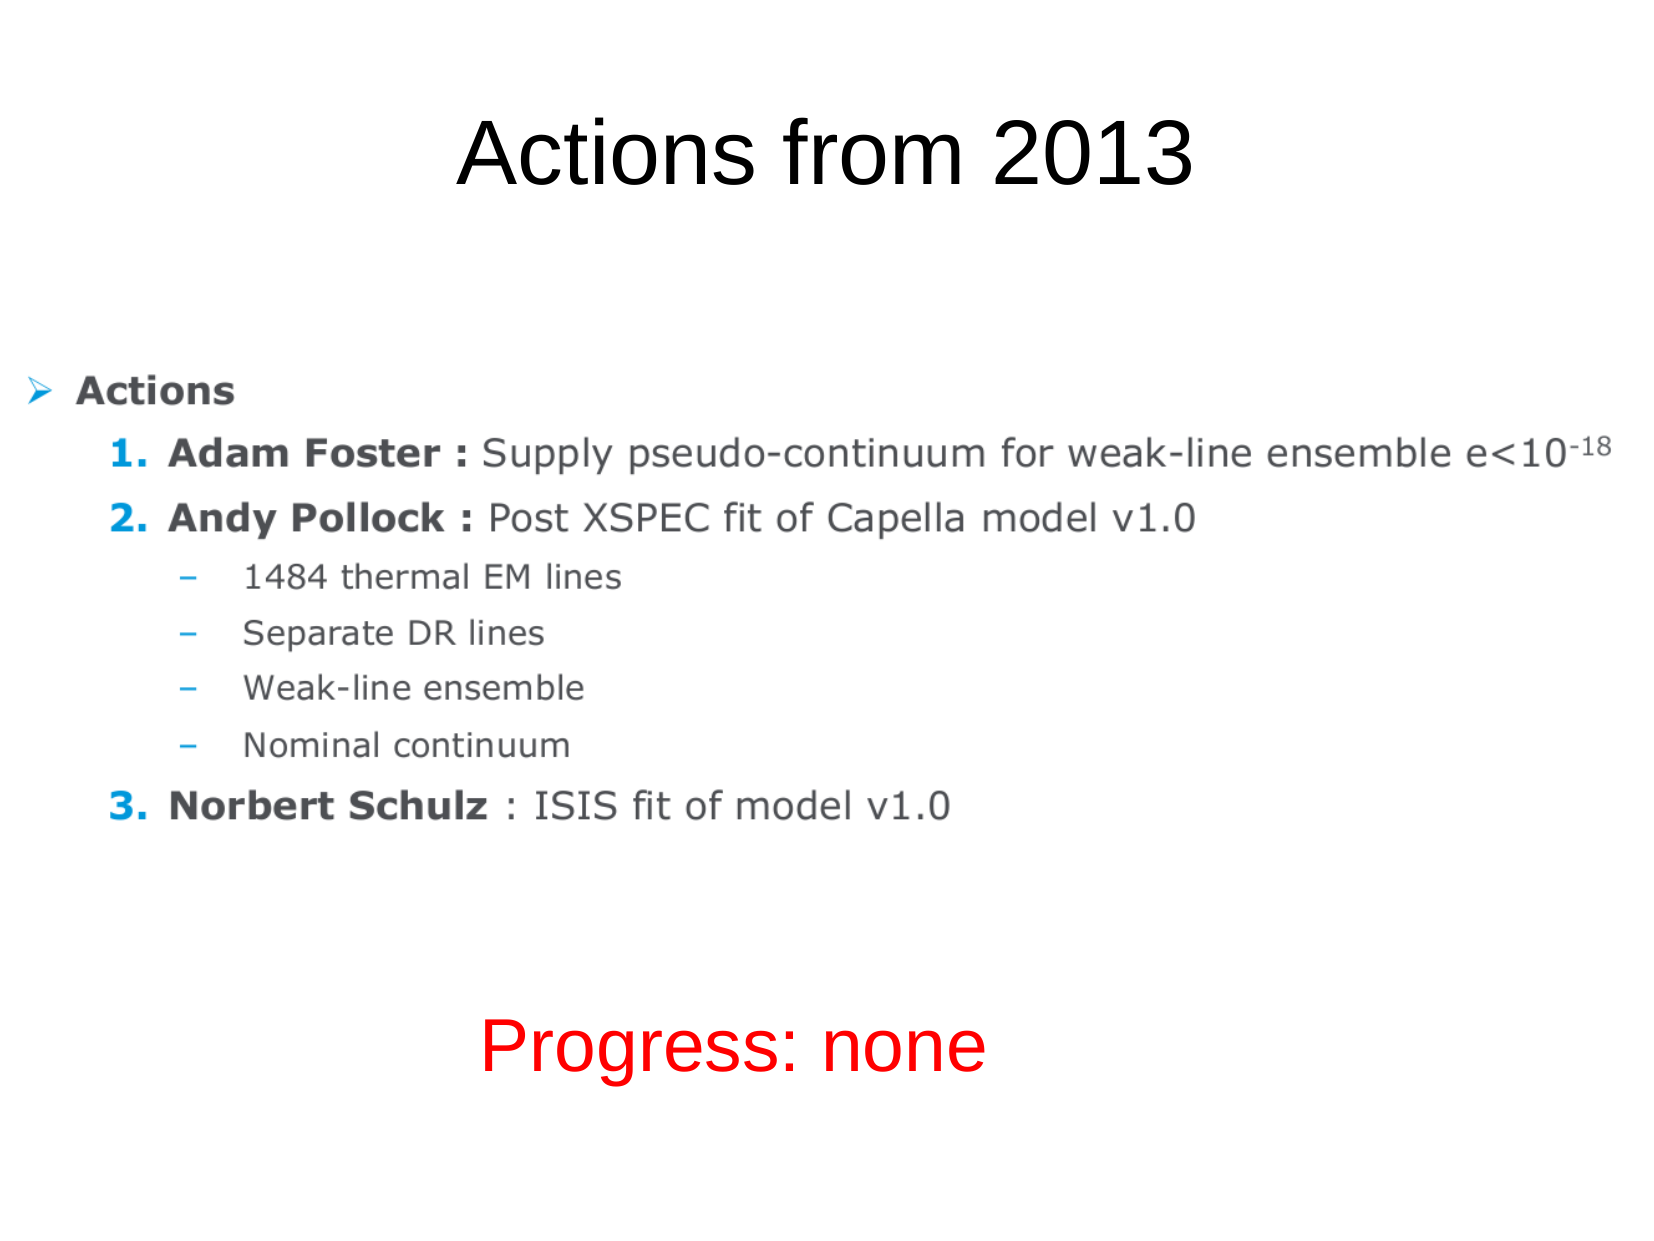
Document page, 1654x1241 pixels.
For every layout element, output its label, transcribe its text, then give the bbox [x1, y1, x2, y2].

title Actions from 2013 [82, 49, 1571, 257]
text_box Progress: none [465, 996, 1246, 1096]
picture [2, 362, 1654, 878]
